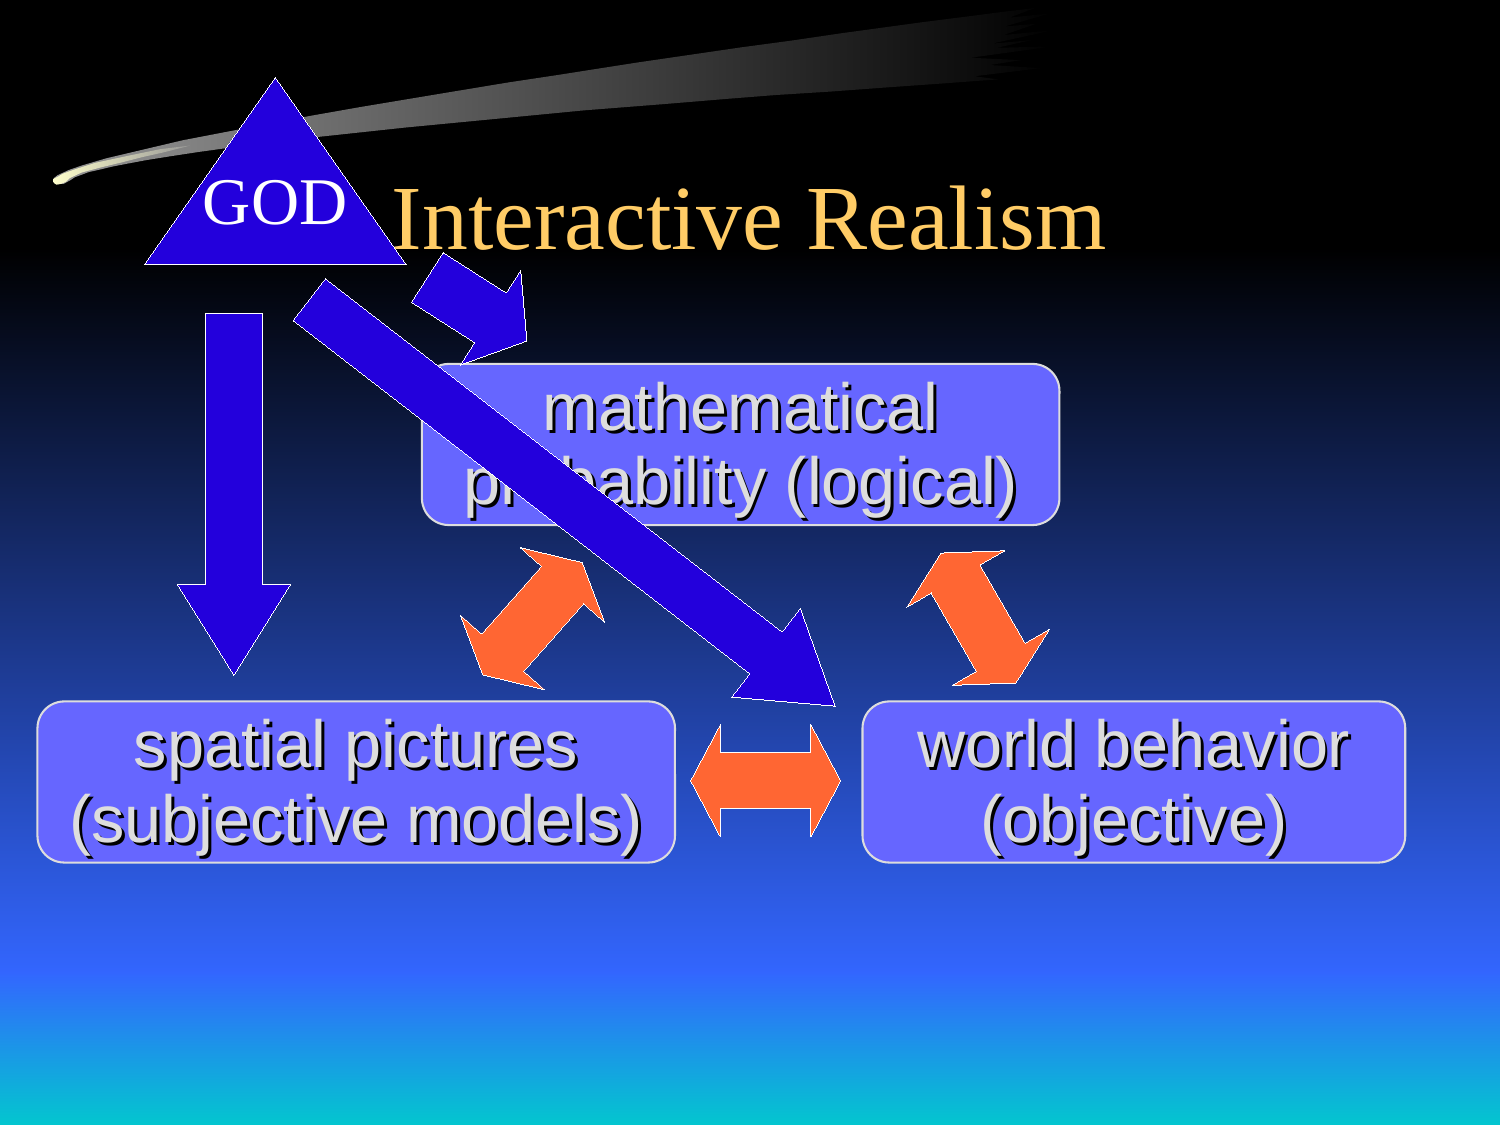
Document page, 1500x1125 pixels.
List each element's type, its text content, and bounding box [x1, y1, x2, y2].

text_box [411, 252, 527, 366]
text_box [906, 550, 1050, 686]
text_box [460, 547, 605, 690]
text_box spatial pictures (subjective models) [37, 701, 676, 863]
text_box mathematical probability (logical) [439, 363, 1060, 526]
text_box [177, 313, 291, 676]
text_box mathematical probability (logical) [421, 421, 557, 526]
text_box GOD [144, 77, 407, 265]
text_box [690, 724, 841, 837]
title Interactive Realism [112, 124, 1388, 313]
text_box [293, 278, 836, 707]
text_box world behavior (objective) [862, 701, 1406, 863]
